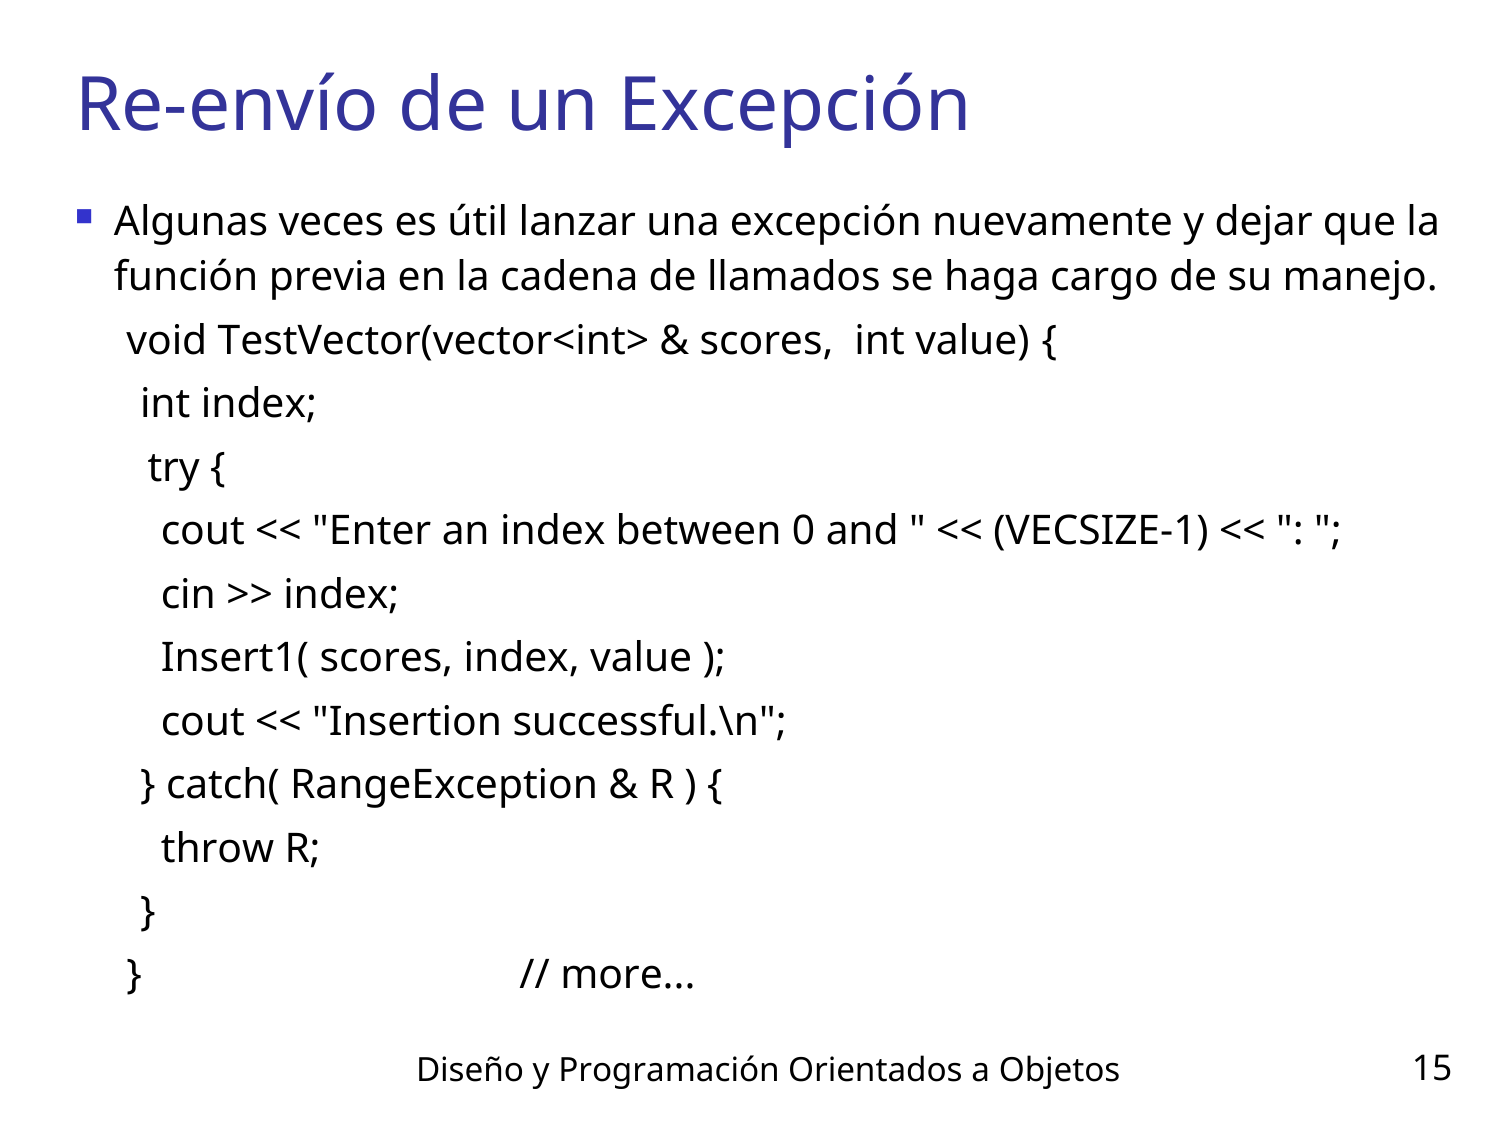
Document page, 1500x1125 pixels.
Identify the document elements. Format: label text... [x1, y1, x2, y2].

list Algunas veces es útil lanzar una excepción nuevamente y dejar que la función previa en la cadena de llamados se haga cargo de su manejo. void TestVector(vector<int> & scores, int value)‏ { int index; try { cout << "Enter an index between 0 and " << (VECSIZE-1) << ": "; cin >> index; Insert1( scores, index, value ); cout << "Insertion successful.\n"; } catch( RangeException & R ) { throw R; } } // more... [75, 191, 1463, 1013]
title Re-envío de un Excepción [75, 19, 1466, 183]
